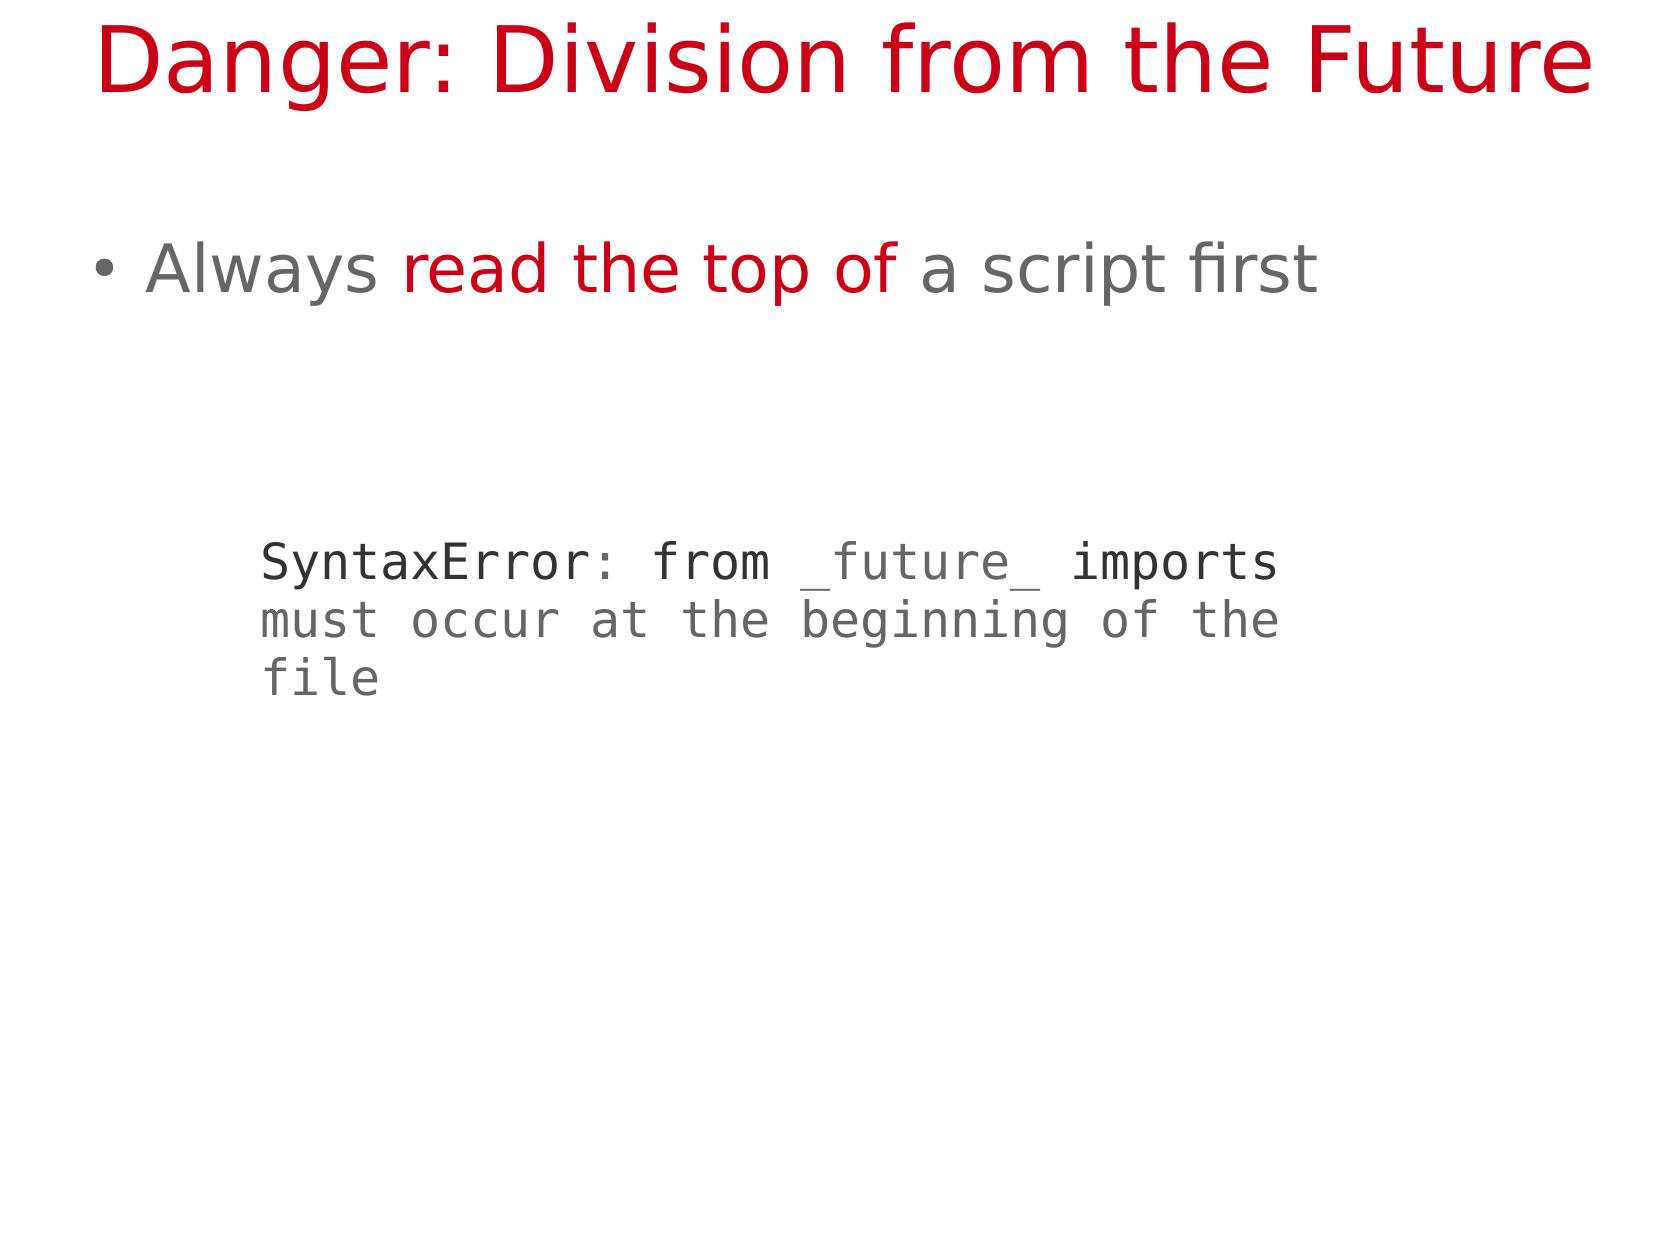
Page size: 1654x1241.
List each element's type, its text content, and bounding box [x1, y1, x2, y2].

title Danger: Division from the Future [37, 0, 1654, 157]
list Always read the top of a script first [75, 230, 1564, 1050]
text_box SyntaxError: from _future_ imports must occur at the beginning of the file [245, 525, 1409, 715]
